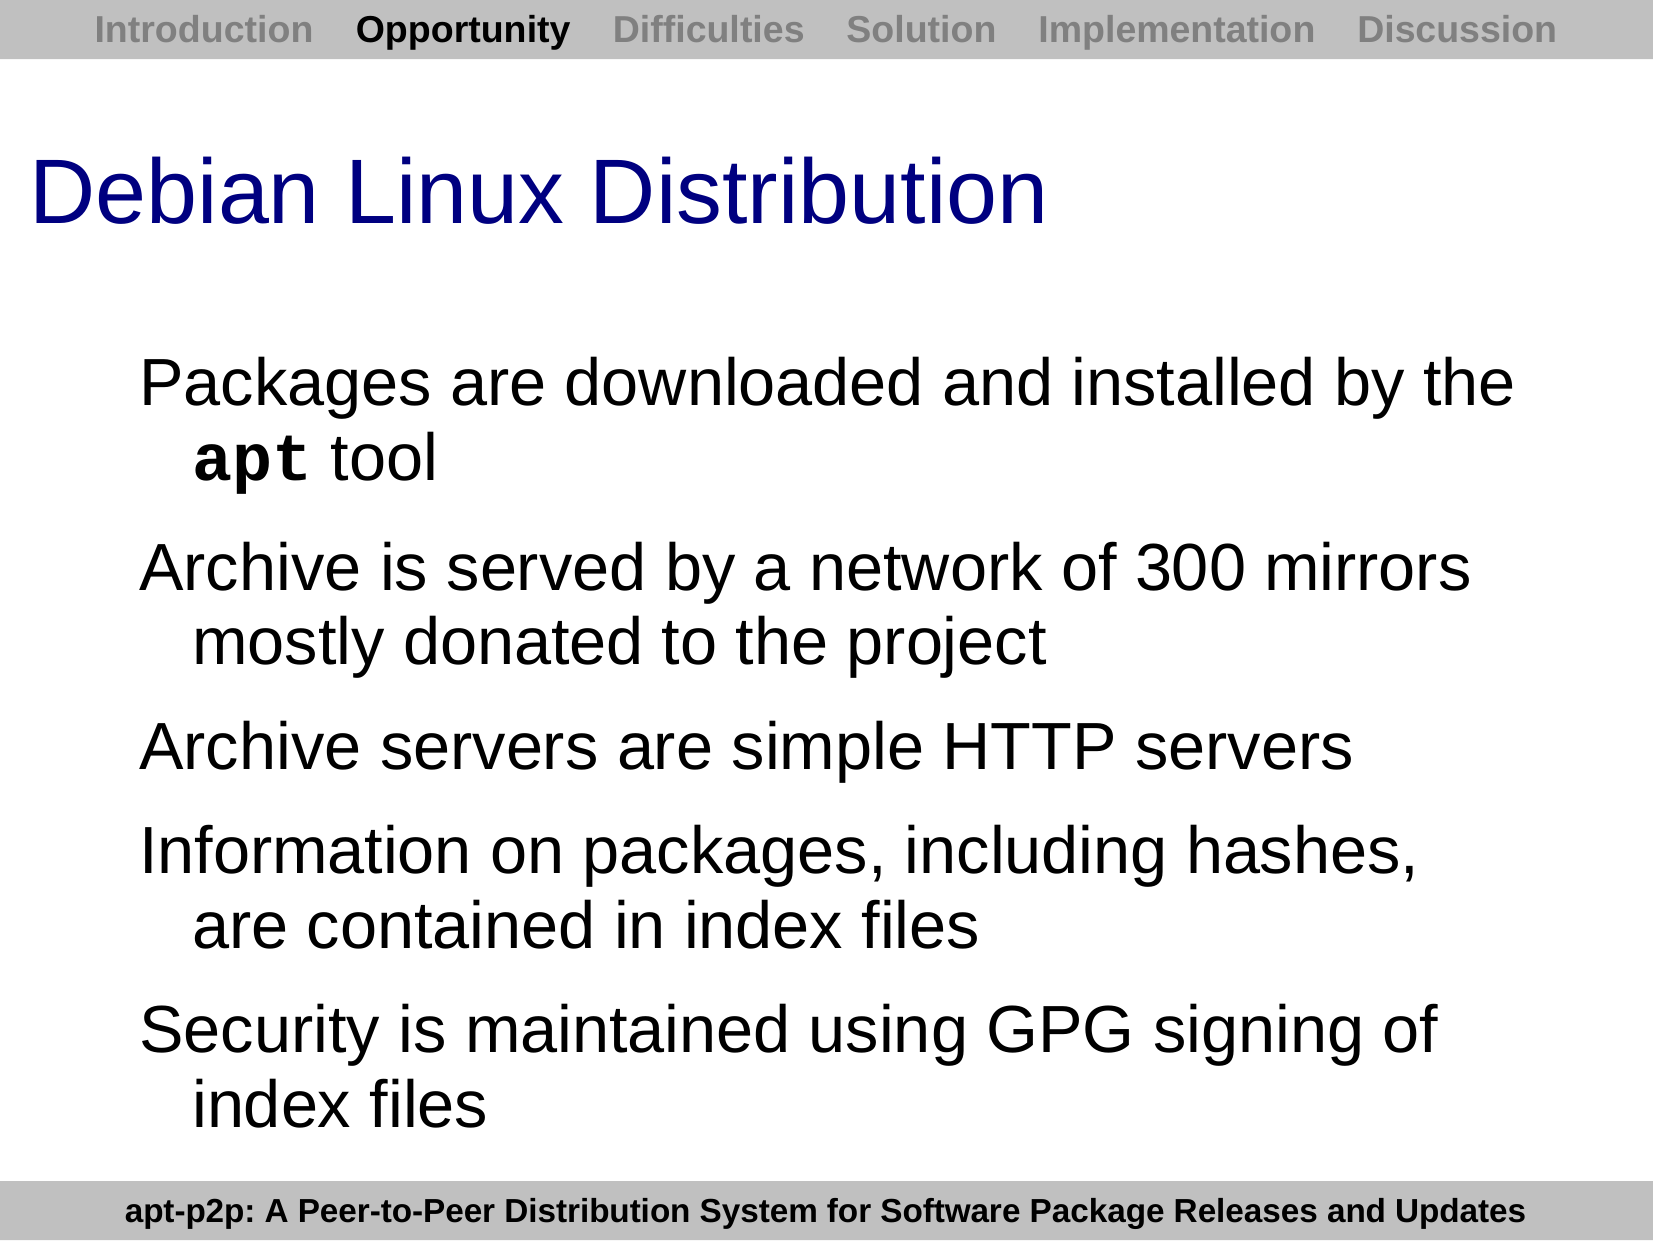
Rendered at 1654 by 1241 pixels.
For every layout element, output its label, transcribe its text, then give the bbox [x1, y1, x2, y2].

list Packages are downloaded and installed by the apt tool Archive is served by a network of 300 mirrors mostly donated to the project Archive servers are simple HTTP servers Information on packages, including hashes, are contained in index files Security is maintained using GPG signing of index files [121, 344, 1534, 1142]
title Debian Linux Distribution [29, 88, 1442, 296]
